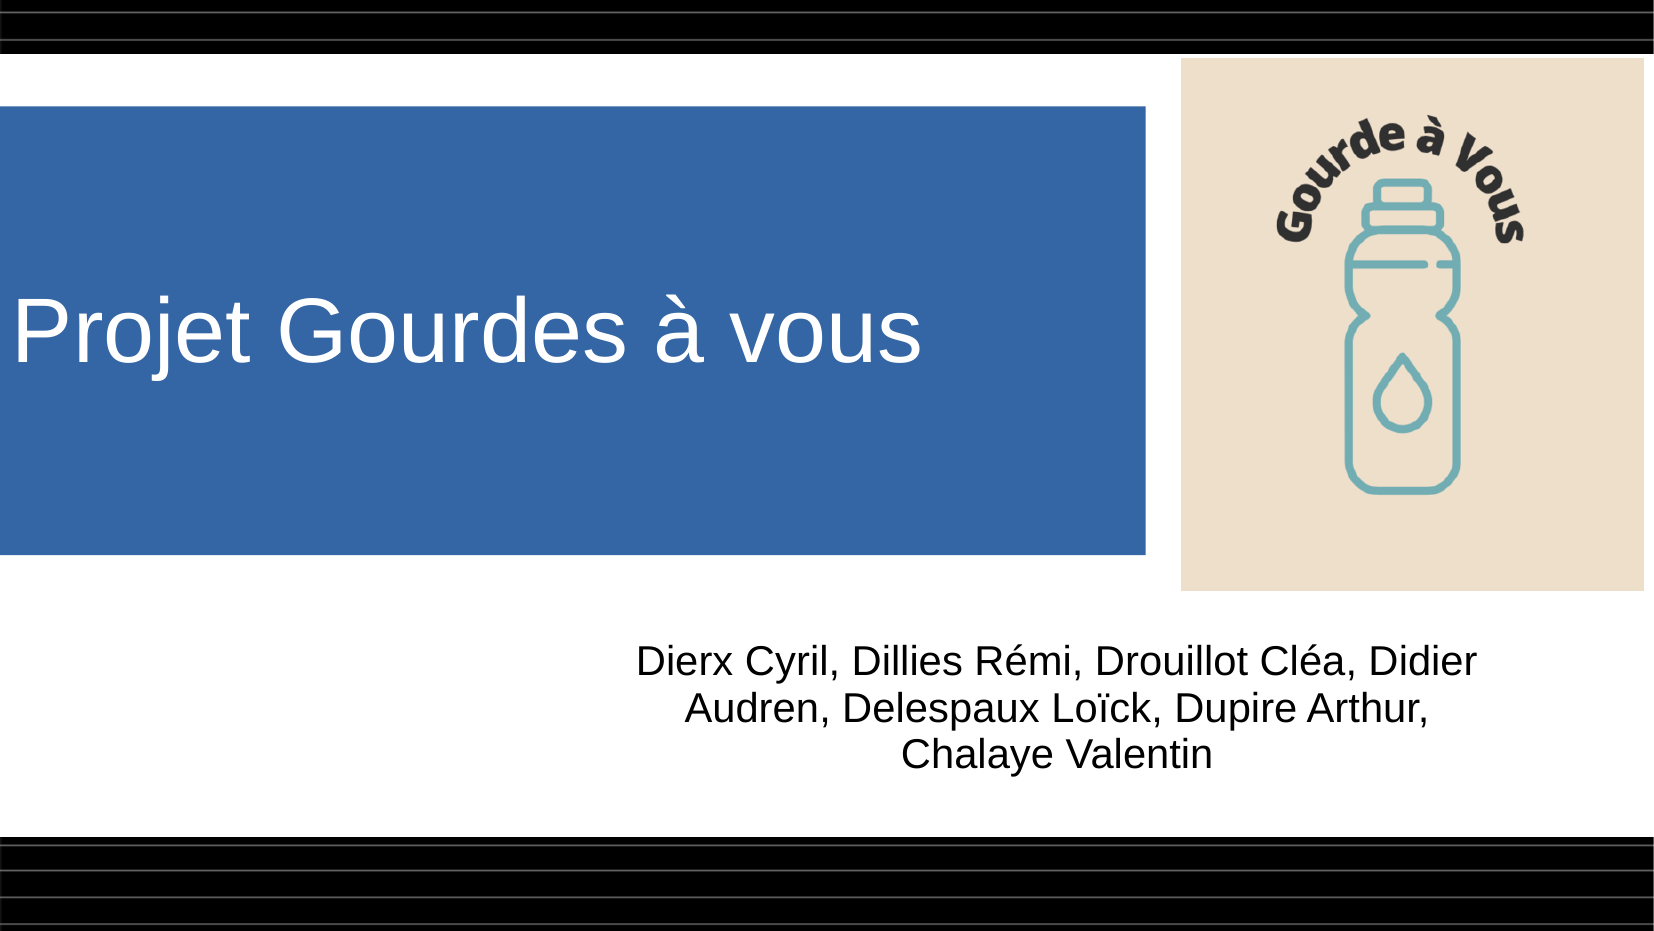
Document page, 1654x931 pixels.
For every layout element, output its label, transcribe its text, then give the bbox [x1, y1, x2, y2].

picture [0, 837, 1654, 931]
subtitle Dierx Cyril, Dillies Rémi, Drouillot Cléa, Didier Audren, Delespaux Loïck, Dupire Arthur, Chalaye Valentin [626, 637, 1489, 851]
picture [0, 0, 1654, 54]
picture [1181, 58, 1644, 591]
title Projet Gourdes à vous [0, 106, 1146, 556]
